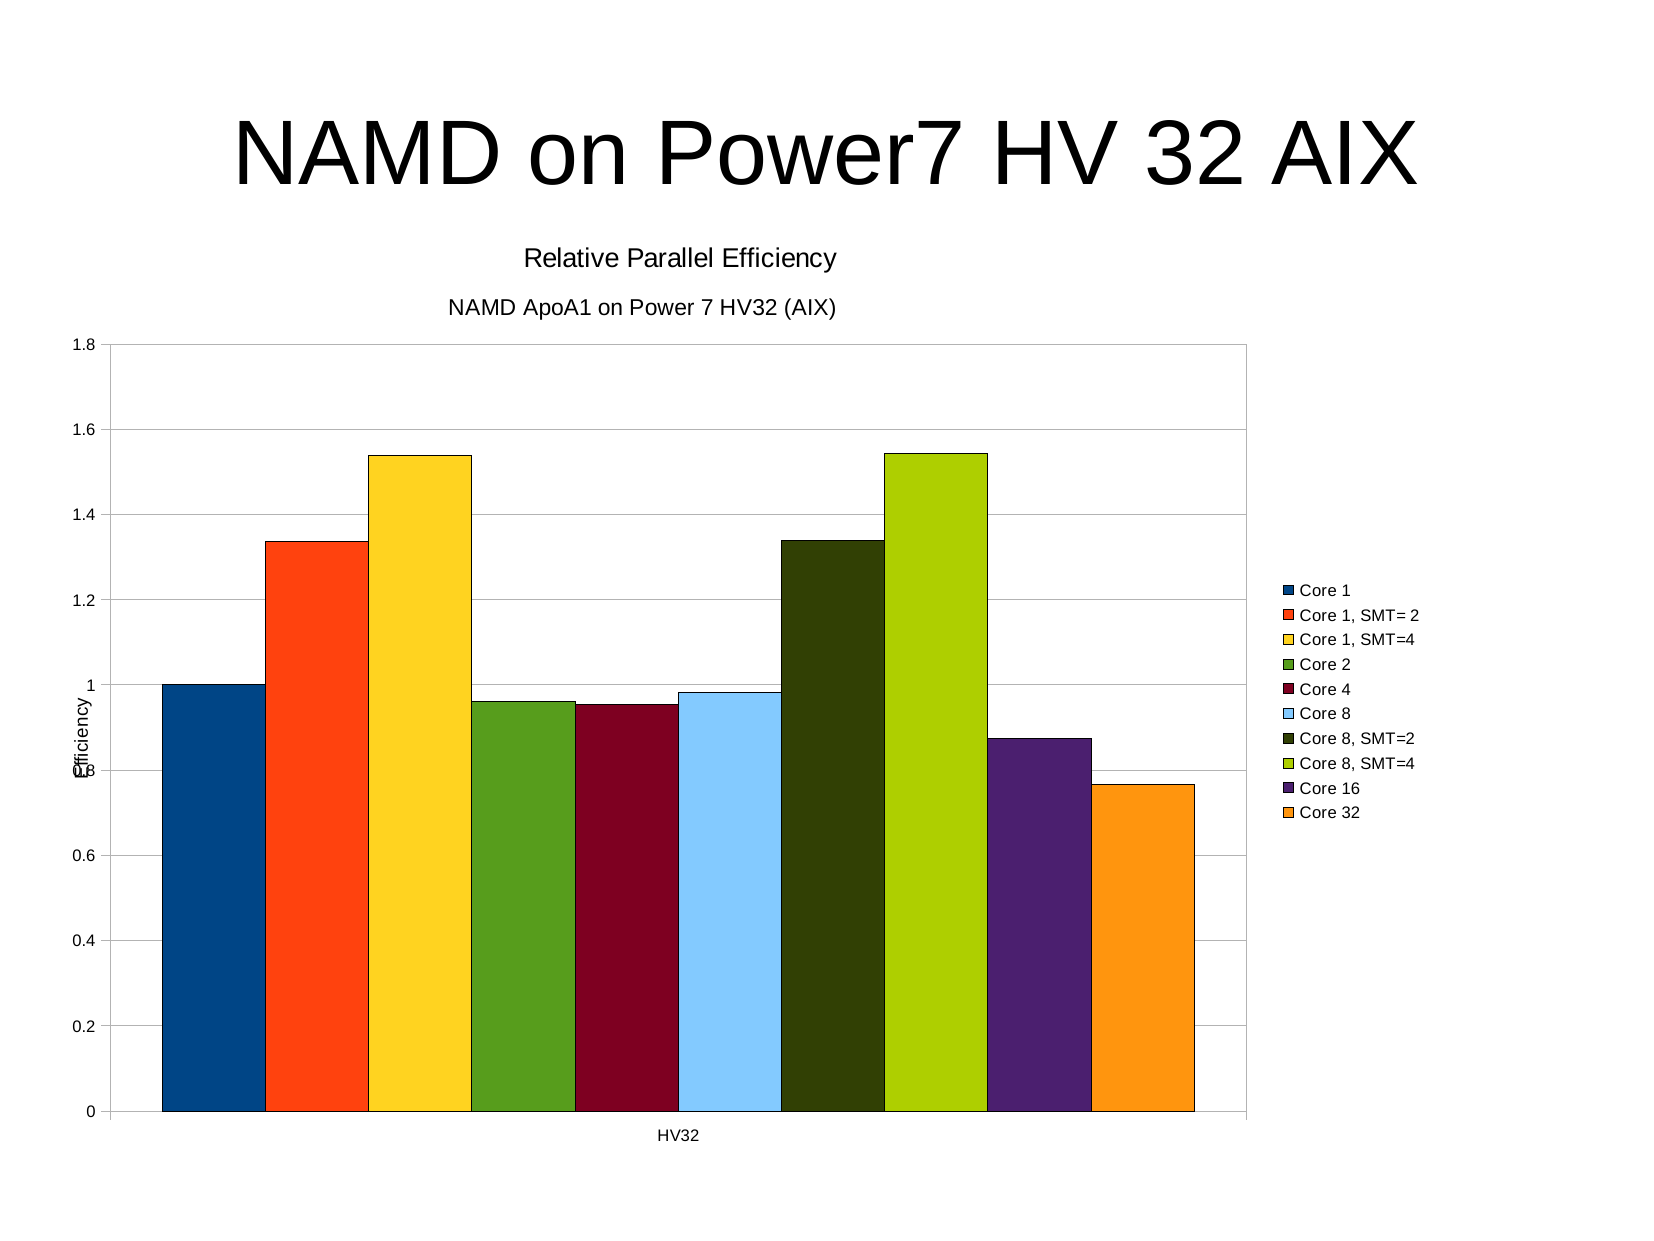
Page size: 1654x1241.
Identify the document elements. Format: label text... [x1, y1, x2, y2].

chart [33, 216, 1629, 1184]
title NAMD on Power7 HV 32 AIX [82, 49, 1571, 216]
